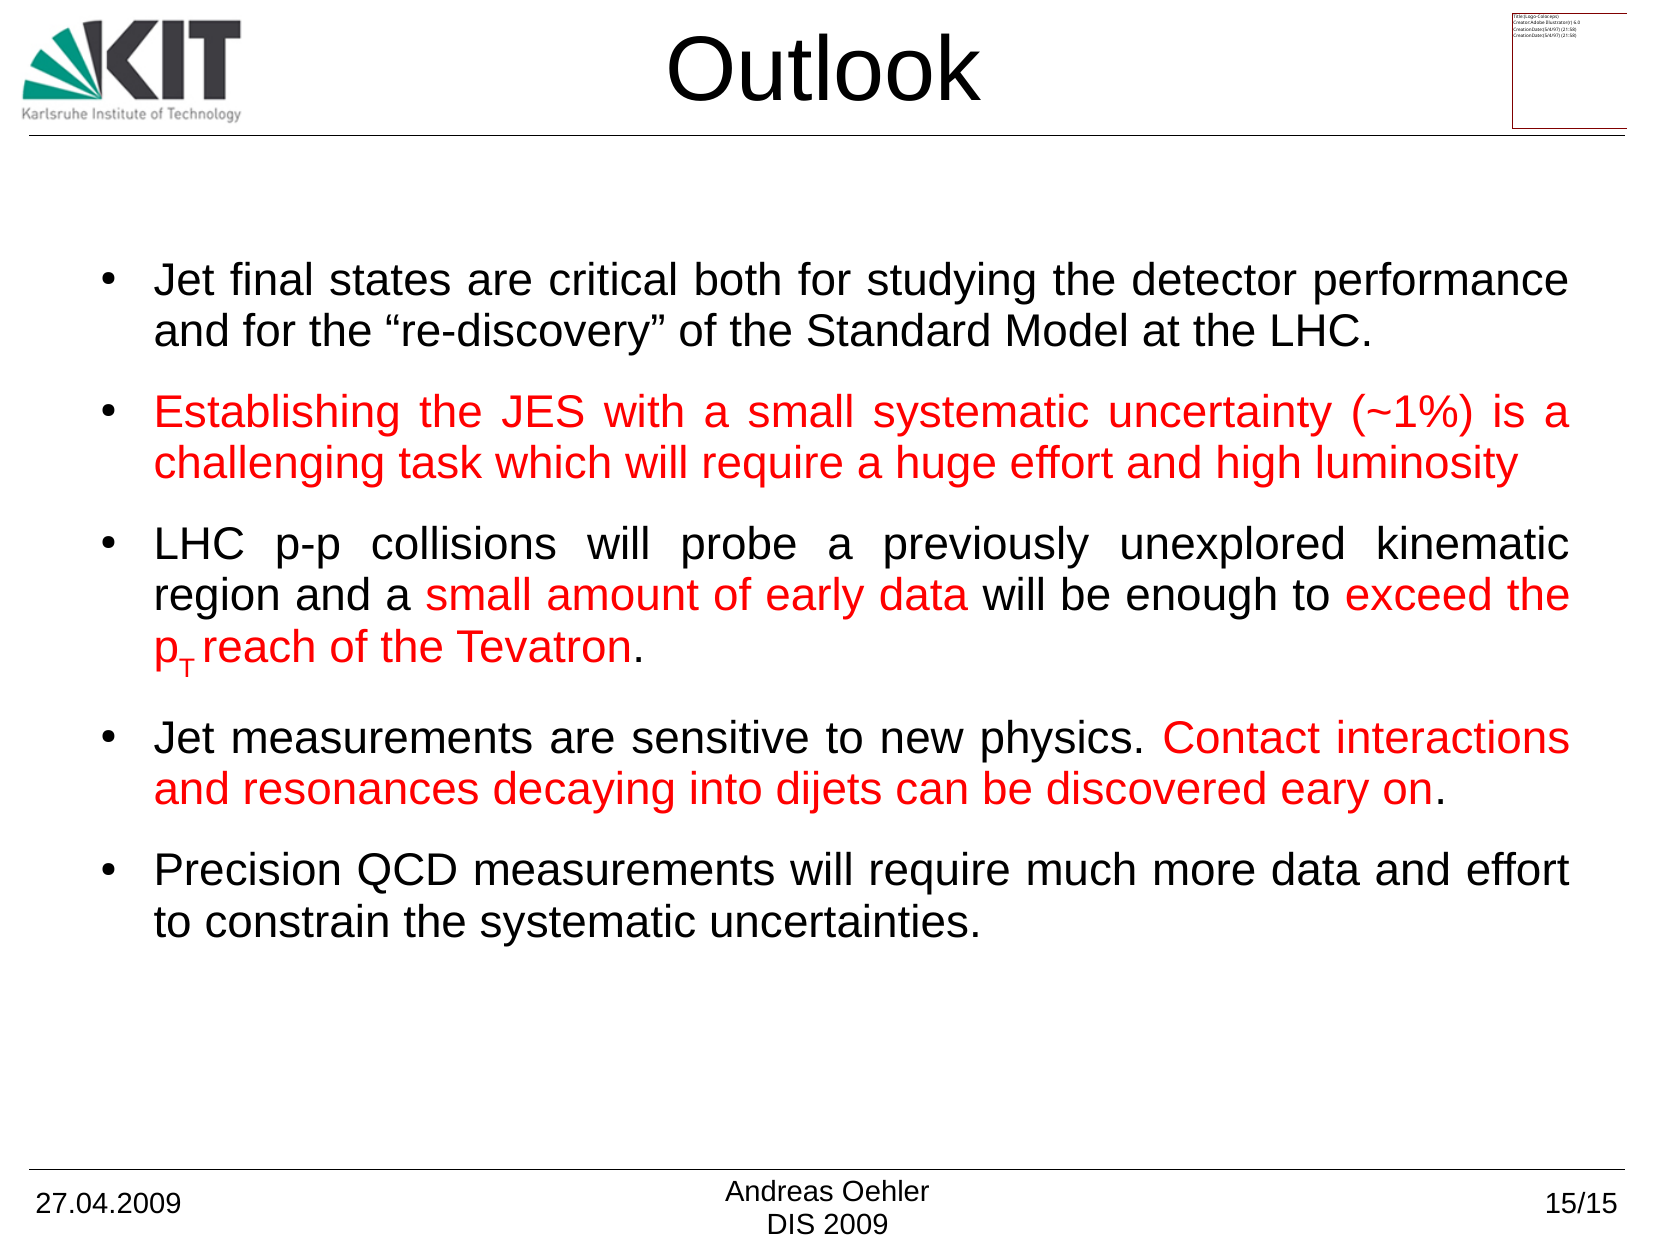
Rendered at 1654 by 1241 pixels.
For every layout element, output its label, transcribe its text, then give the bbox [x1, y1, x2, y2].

list Jet final states are critical both for studying the detector performance and for the “re-discovery” of the Standard Model at the LHC. Establishing the JES with a small systematic uncertainty (~1%) is a challenging task which will require a huge effort and high luminosity LHC p-p collisions will probe a previously unexplored kinematic region and a small amount of early data will be enough to exceed the pT reach of the Tevatron. Jet measurements are sensitive to new physics. Contact interactions and resonances decaying into dijets can be discovered eary on. Precision QCD measurements will require much more data and effort to constrain the systematic uncertainties. [82, 253, 1571, 1127]
picture [11, 15, 251, 128]
title Outlook [82, 17, 1565, 121]
